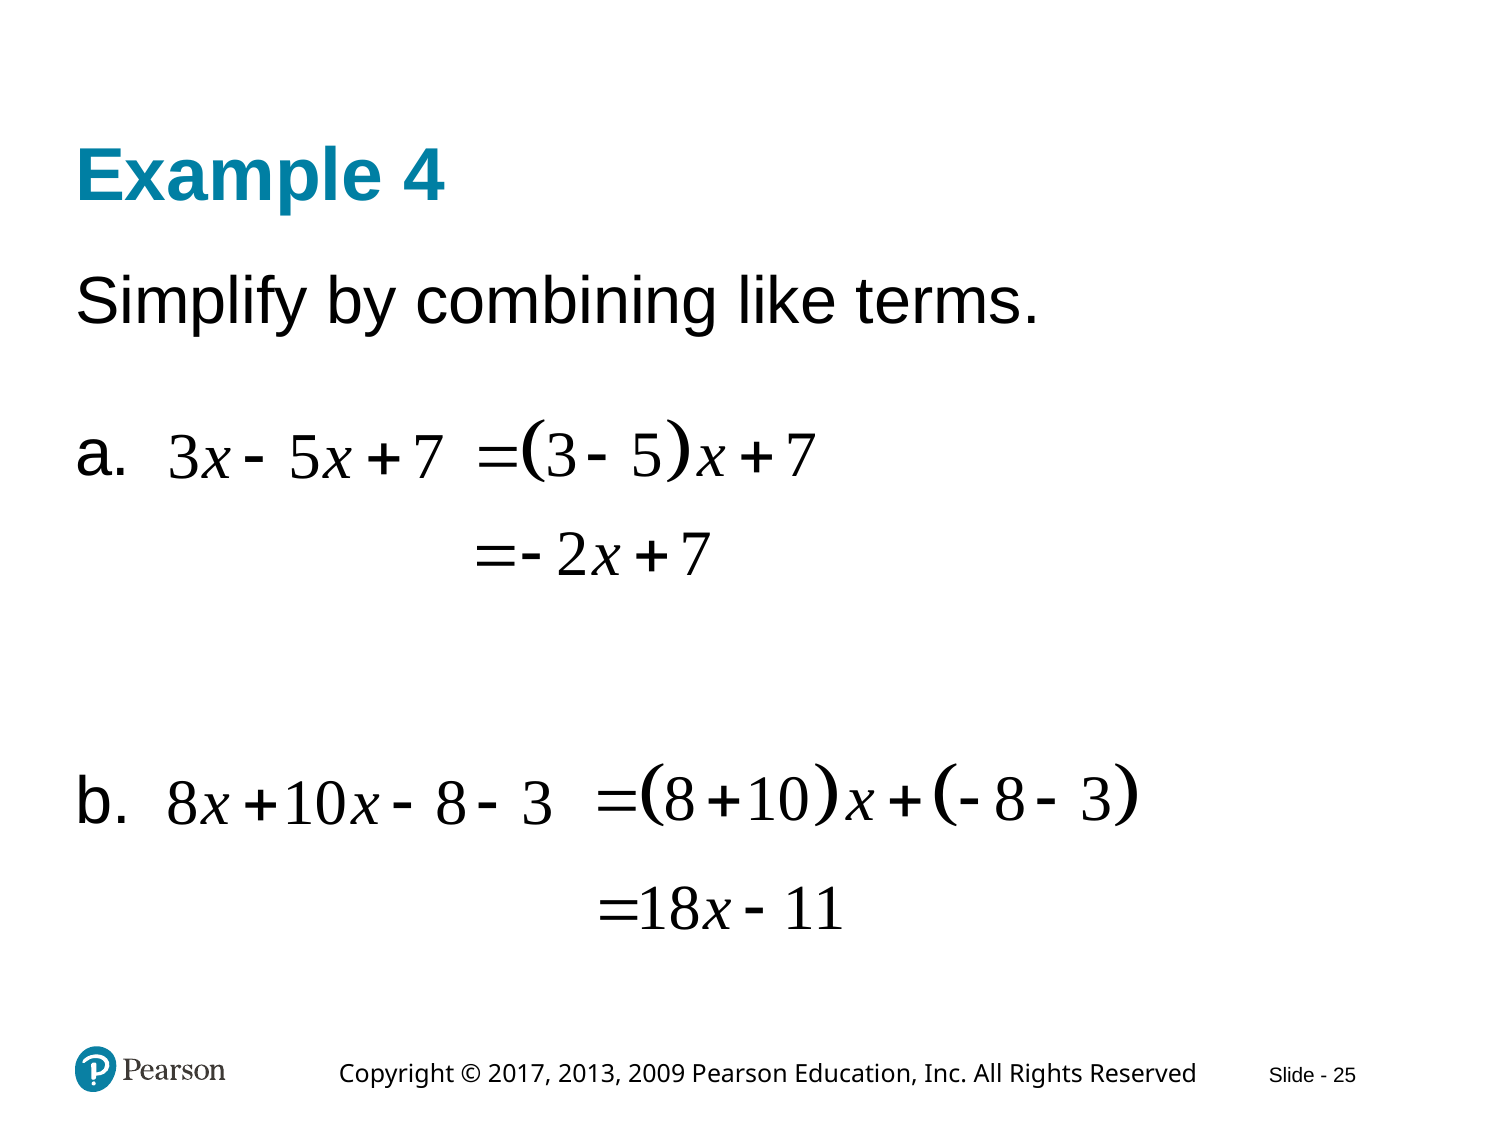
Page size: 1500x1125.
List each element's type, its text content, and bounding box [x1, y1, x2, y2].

list b. [75, 756, 151, 832]
chart [165, 426, 449, 487]
chart [164, 772, 556, 833]
list a. [75, 409, 138, 500]
chart [467, 414, 822, 507]
chart [588, 878, 846, 938]
list Simplify by combining like terms. [75, 257, 1150, 340]
title Example 4 [75, 35, 1425, 216]
chart [587, 758, 1138, 851]
chart [465, 524, 717, 584]
